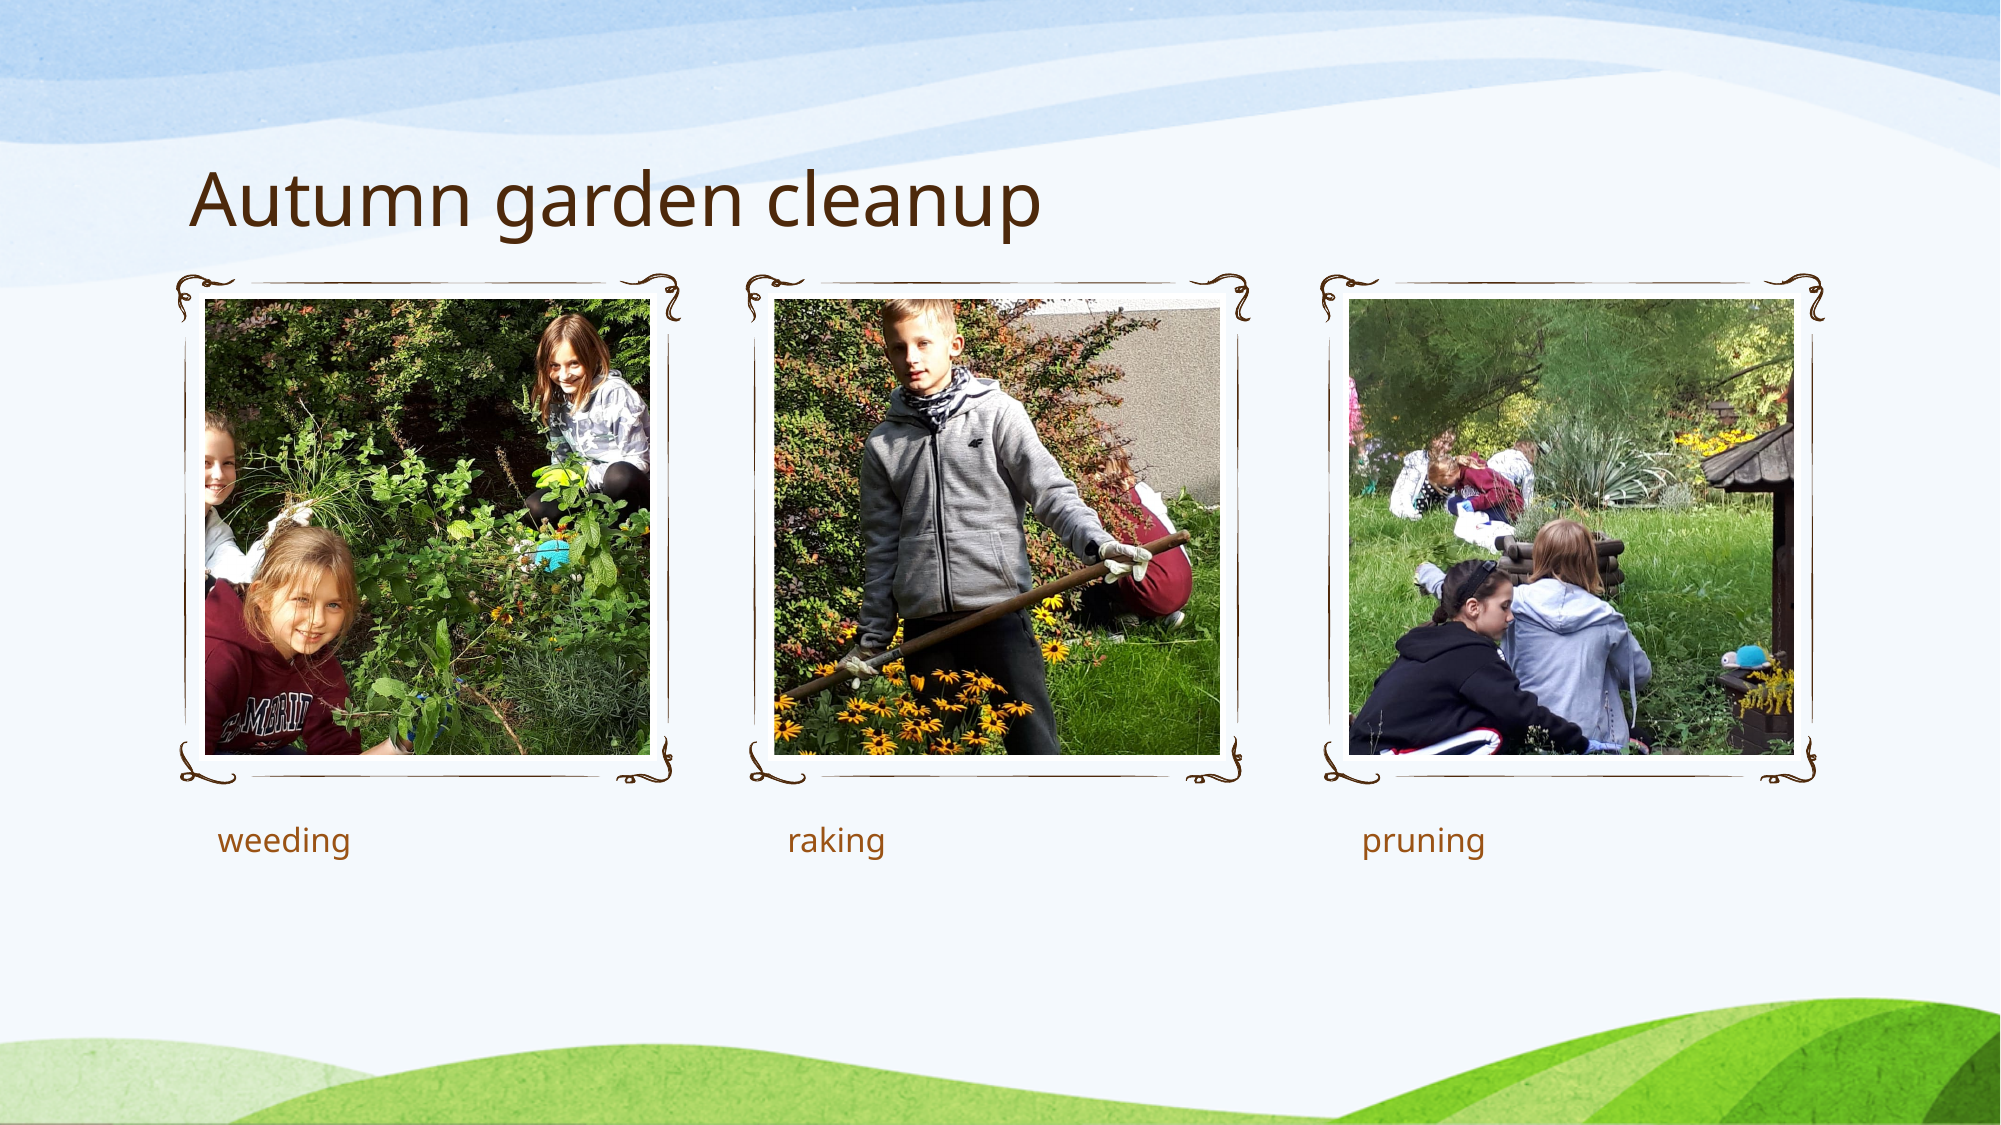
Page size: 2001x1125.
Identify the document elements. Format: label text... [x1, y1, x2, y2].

title Autumn garden cleanup [174, 50, 1825, 251]
picture [774, 299, 1220, 755]
list pruning [1346, 811, 1797, 962]
list weeding [202, 811, 653, 962]
picture [204, 299, 651, 755]
picture [1348, 299, 1795, 755]
list raking [772, 811, 1223, 962]
